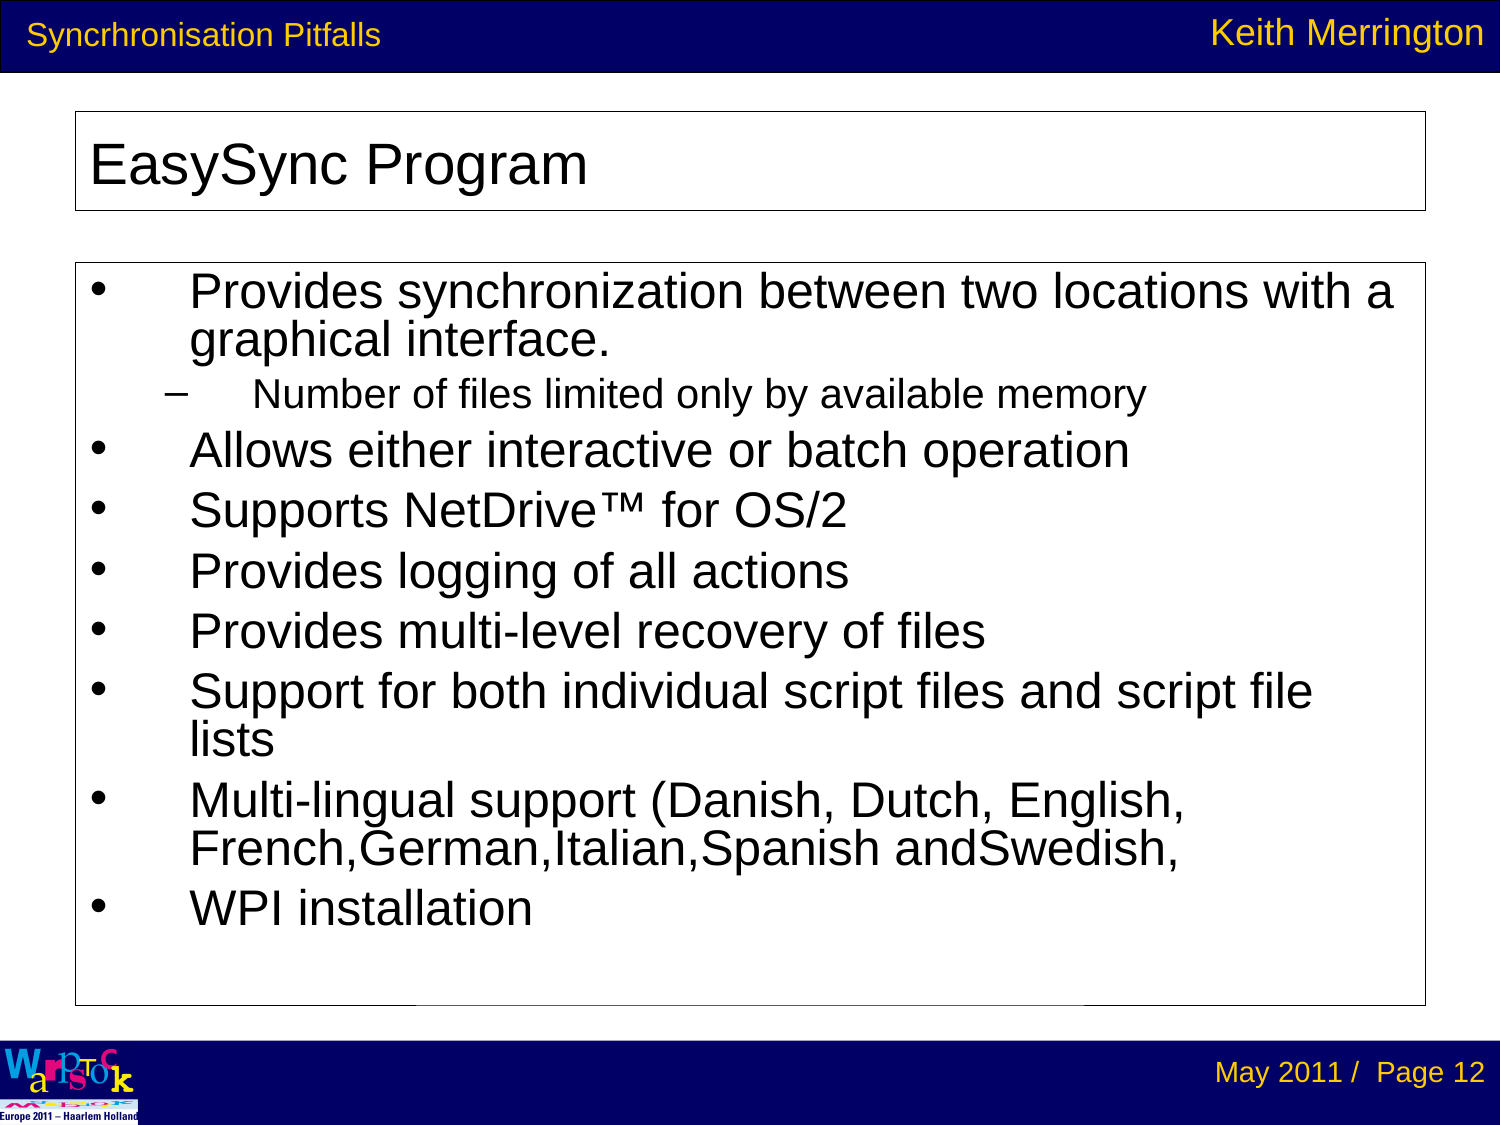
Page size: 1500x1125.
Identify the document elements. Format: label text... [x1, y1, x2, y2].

title EasySync Program [75, 111, 1426, 211]
picture [0, 1042, 138, 1125]
list Provides synchronization between two locations with a graphical interface. Number of files limited only by available memory Allows either interactive or batch operation Supports NetDrive™ for OS/2 Provides logging of all actions Provides multi-level recovery of files Support for both individual script files and script file lists Multi-lingual support (Danish, Dutch, English, French,German,Italian,Spanish andSwedish, WPI installation [75, 262, 1426, 1006]
